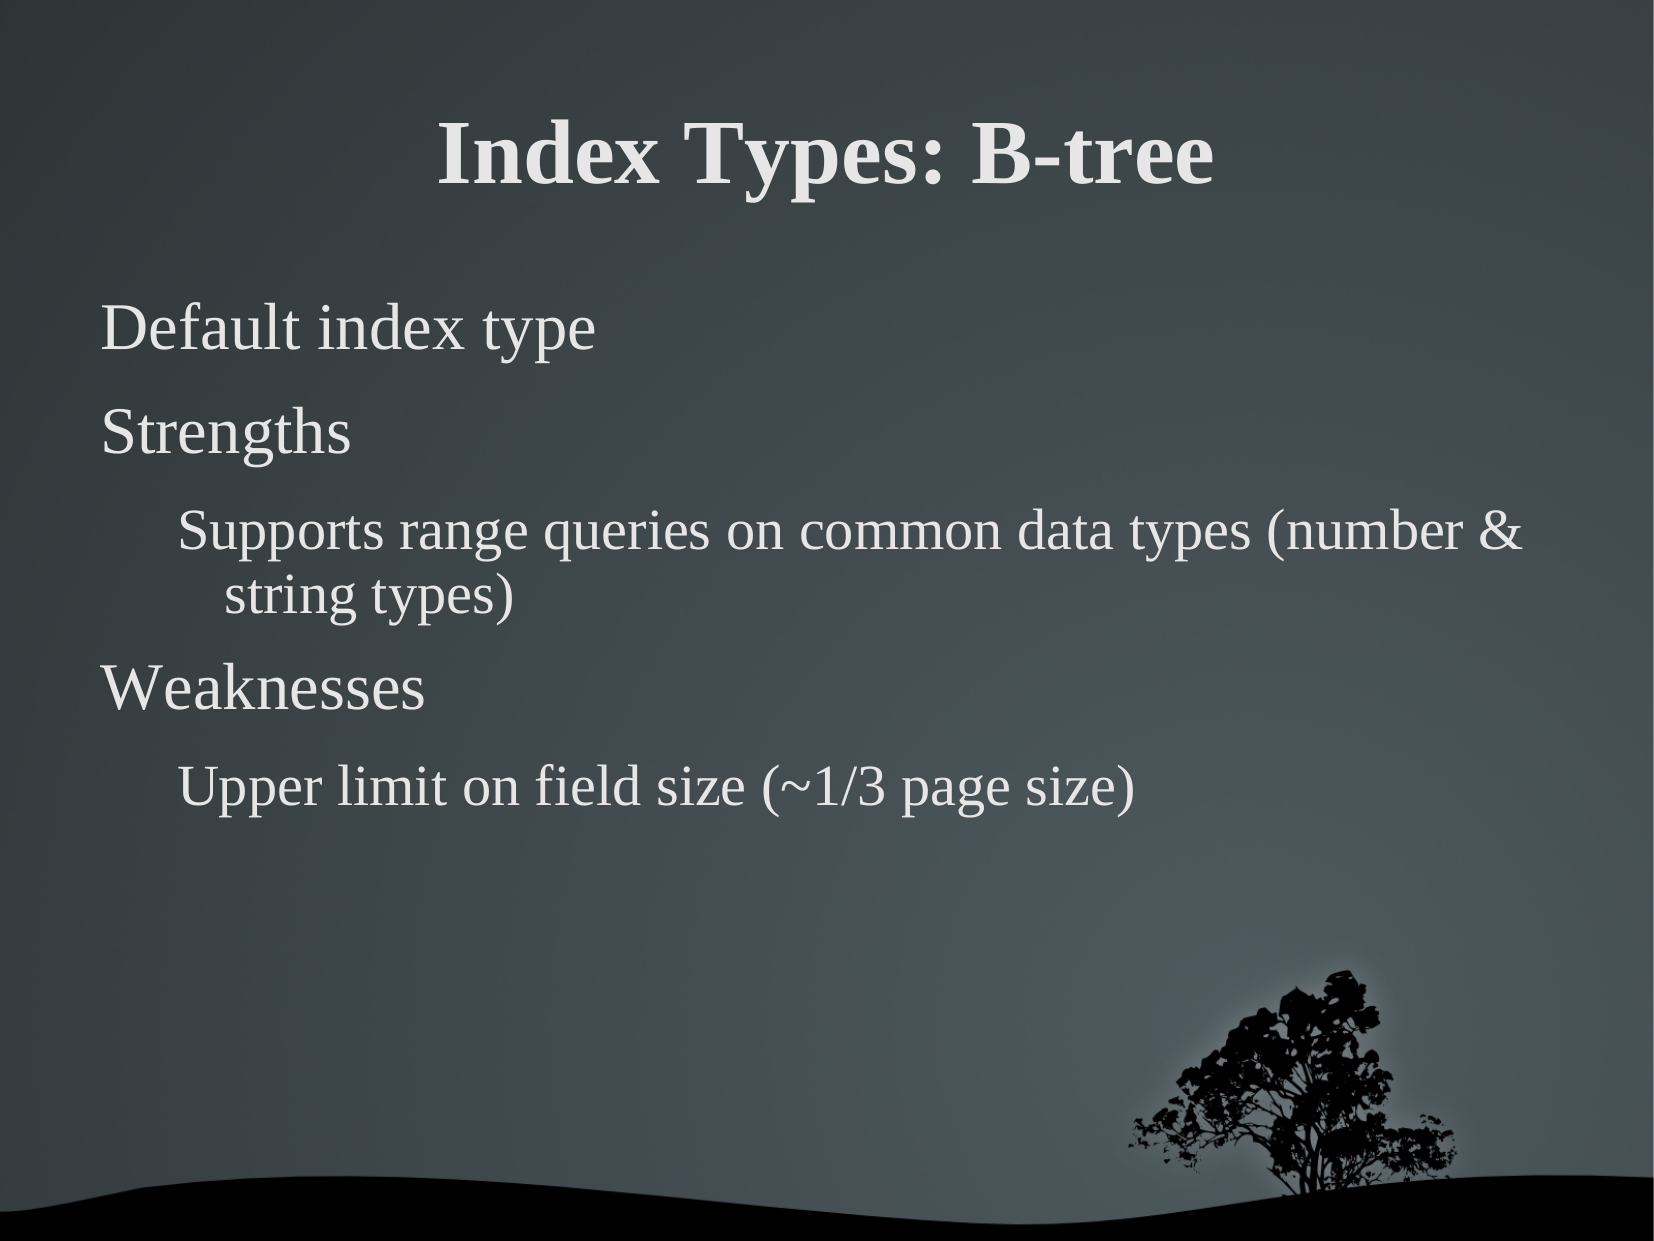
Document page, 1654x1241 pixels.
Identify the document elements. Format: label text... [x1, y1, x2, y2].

list Default index type Strengths Supports range queries on common data types (number & string types) Weaknesses Upper limit on field size (~1/3 page size) [82, 290, 1571, 1094]
picture [0, 0, 1654, 1241]
title Index Types: B-tree [82, 56, 1571, 250]
